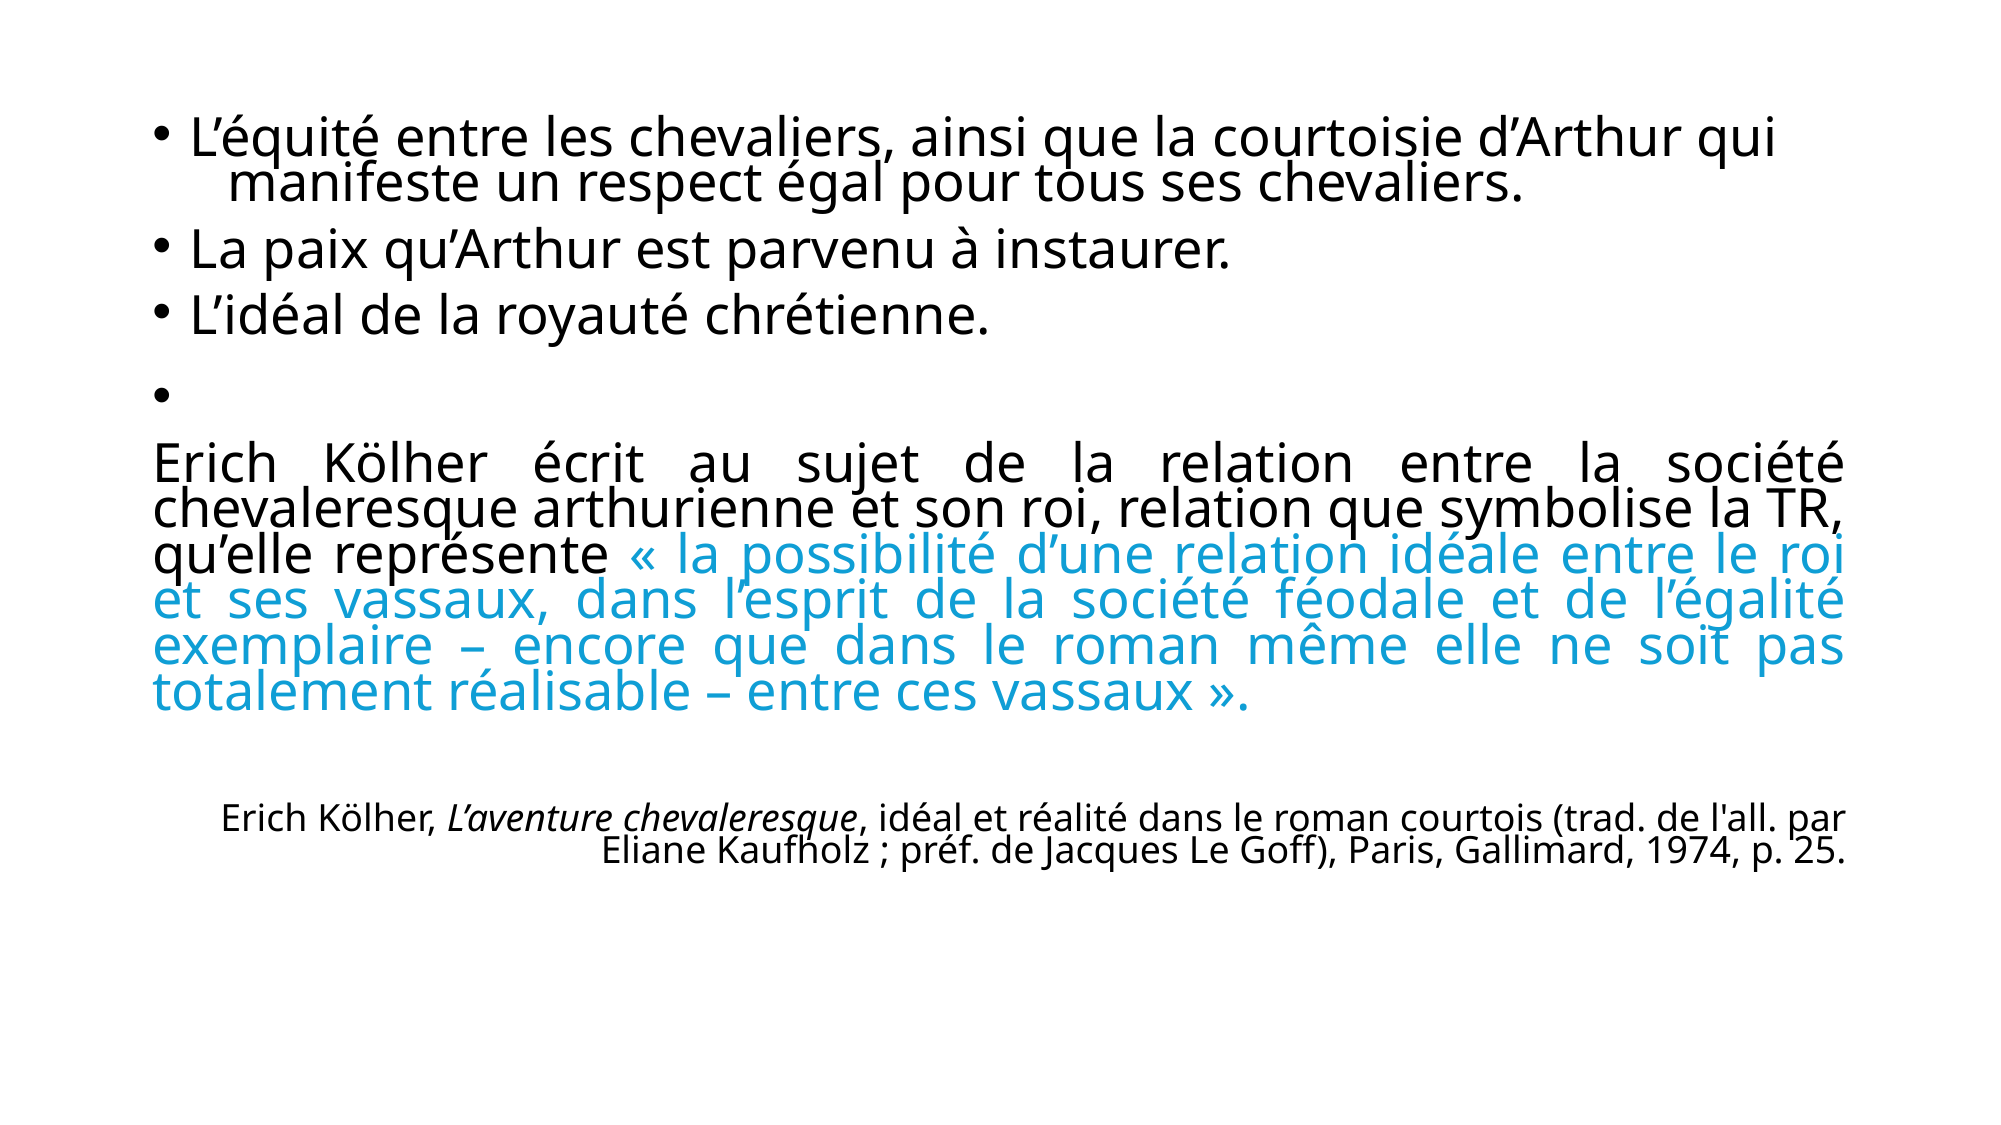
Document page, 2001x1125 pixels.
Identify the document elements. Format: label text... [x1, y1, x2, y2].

list L’équité entre les chevaliers, ainsi que la courtoisie d’Arthur qui manifeste un respect égal pour tous ses chevaliers. La paix qu’Arthur est parvenu à instaurer. L’idéal de la royauté chrétienne. Erich Kölher écrit au sujet de la relation entre la société chevaleresque arthurienne et son roi, relation que symbolise la TR, qu’elle représente « la possibilité d’une relation idéale entre le roi et ses vassaux, dans l’esprit de la société féodale et de l’égalité exemplaire – encore que dans le roman même elle ne soit pas totalement réalisable – entre ces vassaux ». Erich Kölher, L’aventure chevaleresque, idéal et réalité dans le roman courtois (trad. de l'all. par Eliane Kaufholz ; préf. de Jacques Le Goff), Paris, Gallimard, 1974, p. 25. [137, 112, 1863, 1014]
